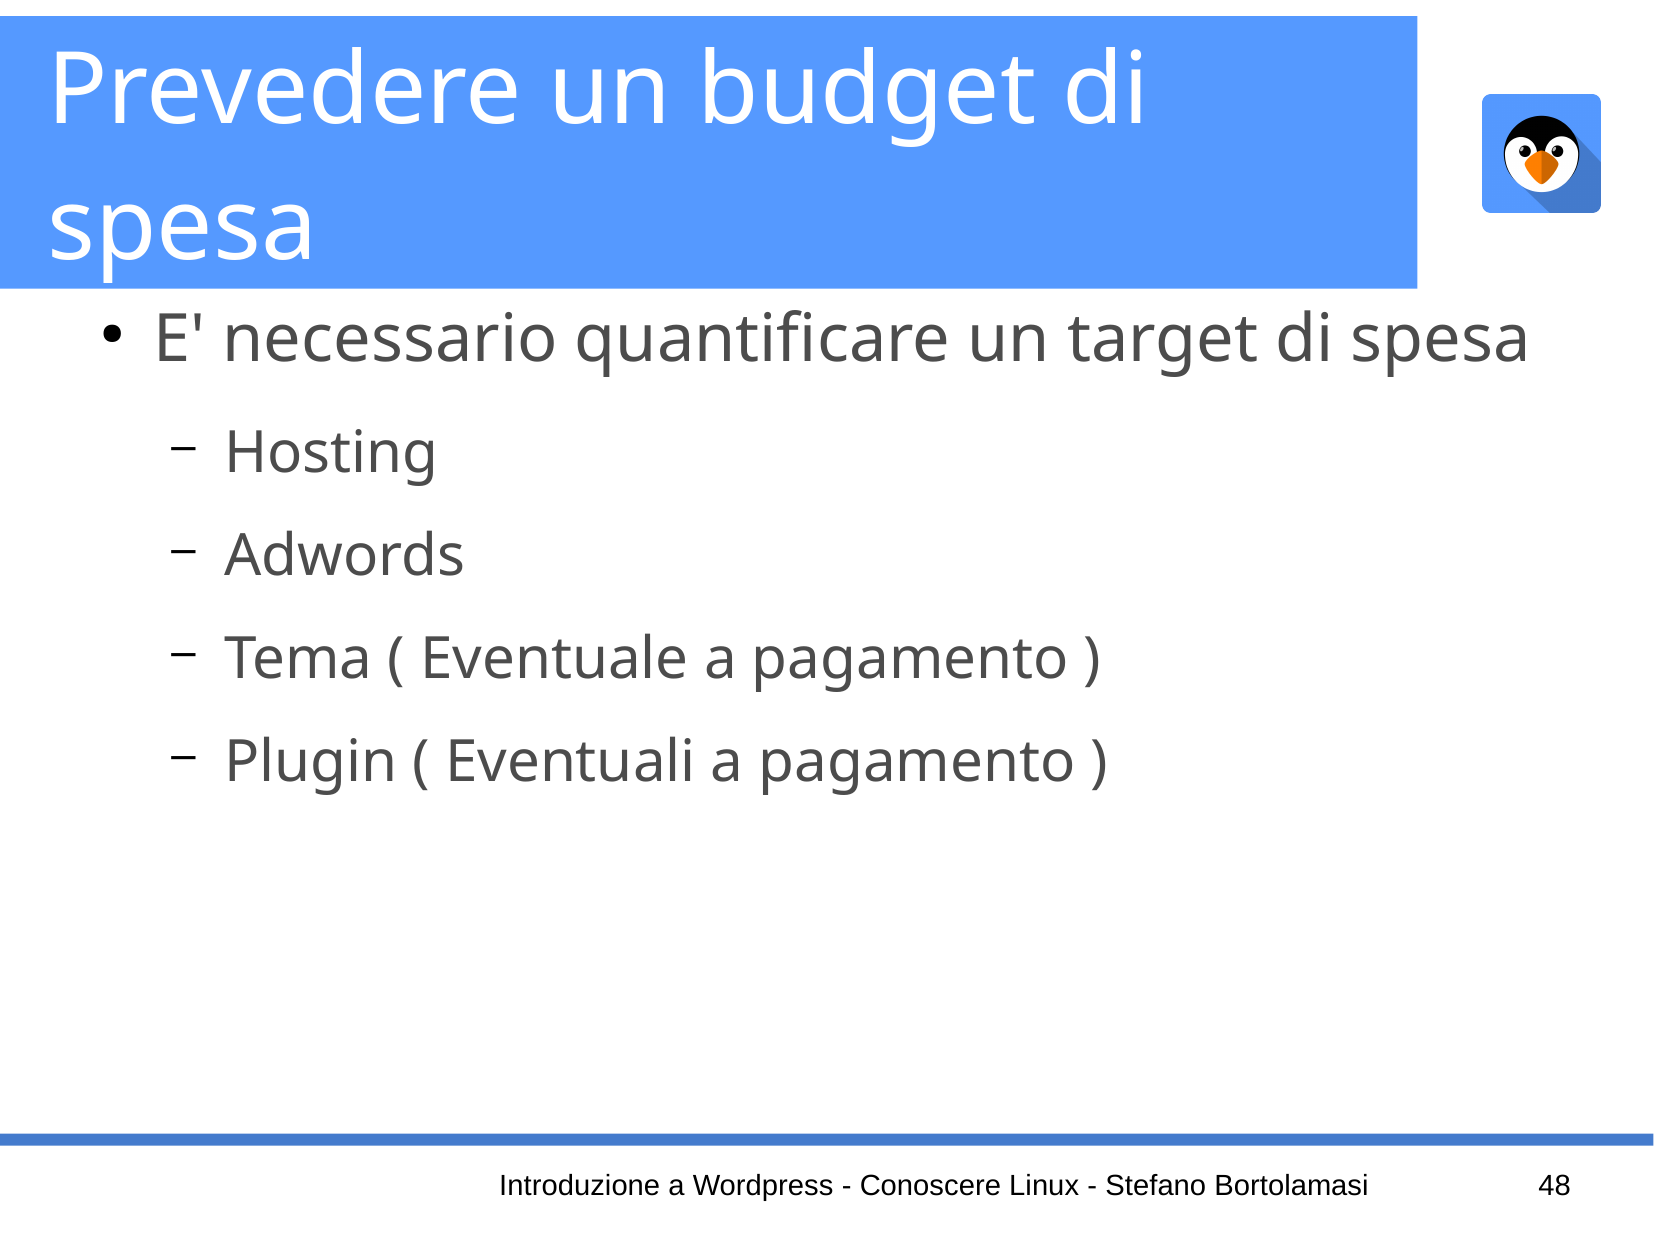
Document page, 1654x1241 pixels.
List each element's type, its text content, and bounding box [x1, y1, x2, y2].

list E' necessario quantificare un target di spesa Hosting Adwords Tema ( Eventuale a pagamento ) Plugin ( Eventuali a pagamento ) [82, 290, 1538, 1010]
title Prevedere un budget di spesa [0, 91, 1418, 214]
picture [1482, 94, 1601, 213]
